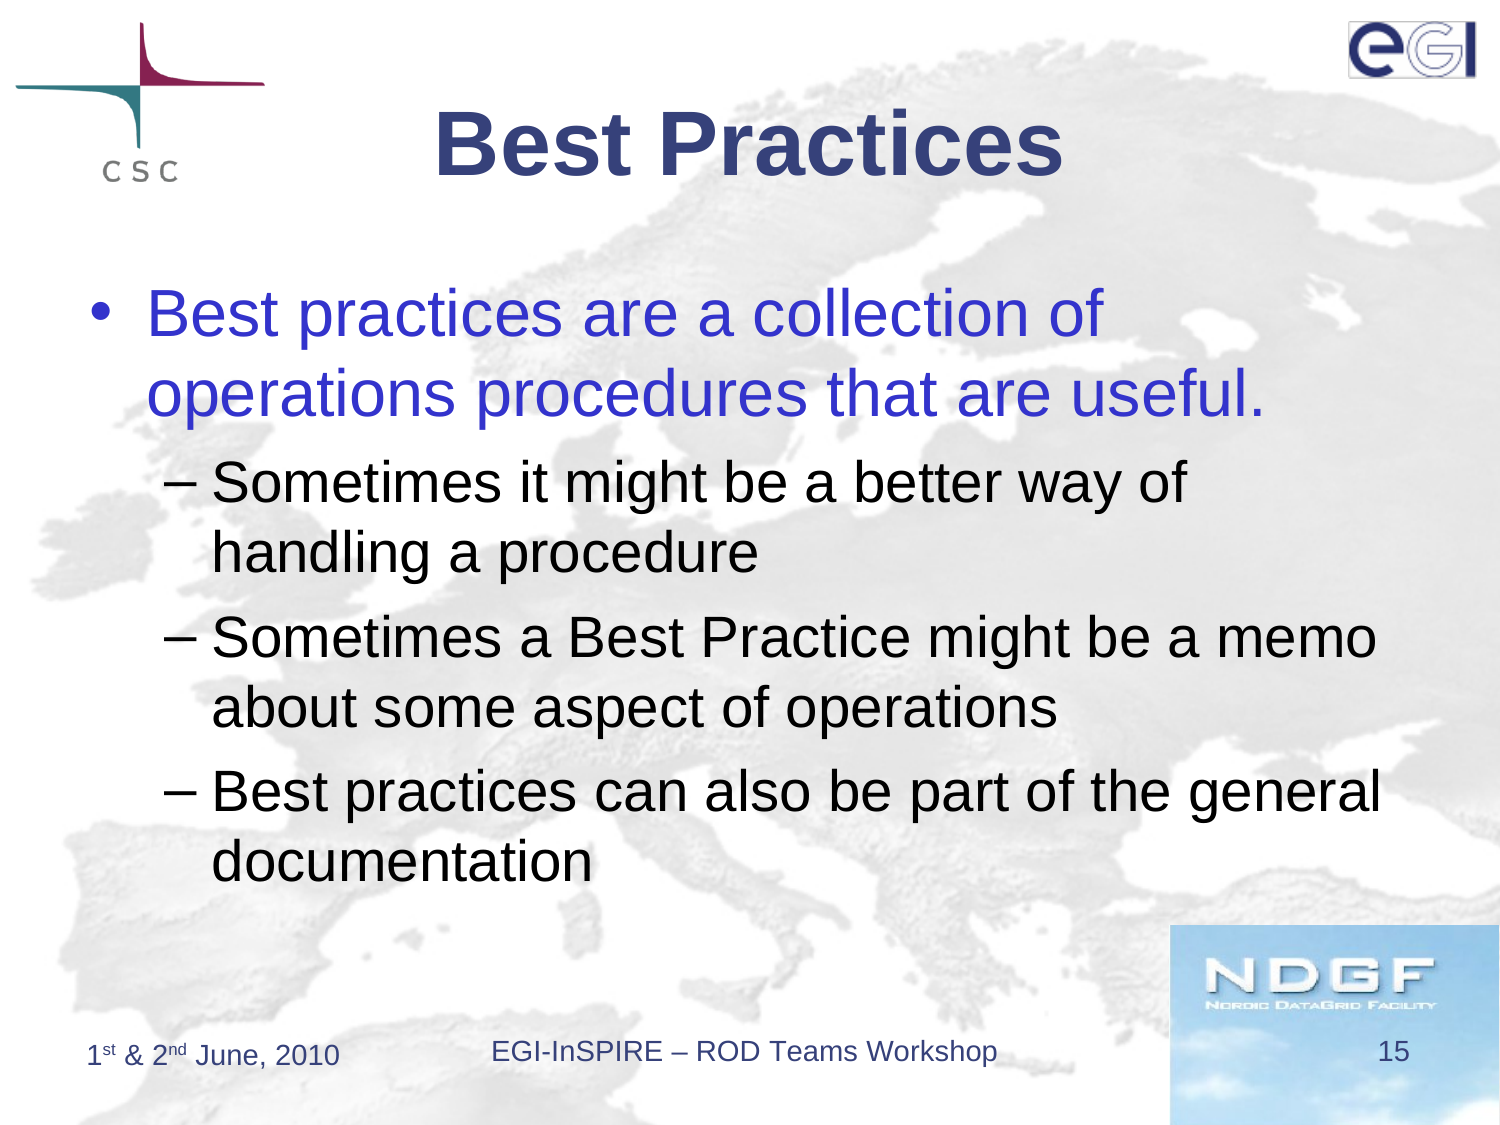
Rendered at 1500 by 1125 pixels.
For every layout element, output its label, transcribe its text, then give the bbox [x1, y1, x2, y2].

list Best practices are a collection of operations procedures that are useful. Sometimes it might be a better way of handling a procedure Sometimes a Best Practice might be a memo about some aspect of operations Best practices can also be part of the general documentation [75, 262, 1426, 1006]
picture [0, 0, 1500, 1125]
title Best Practices [75, 20, 1426, 257]
